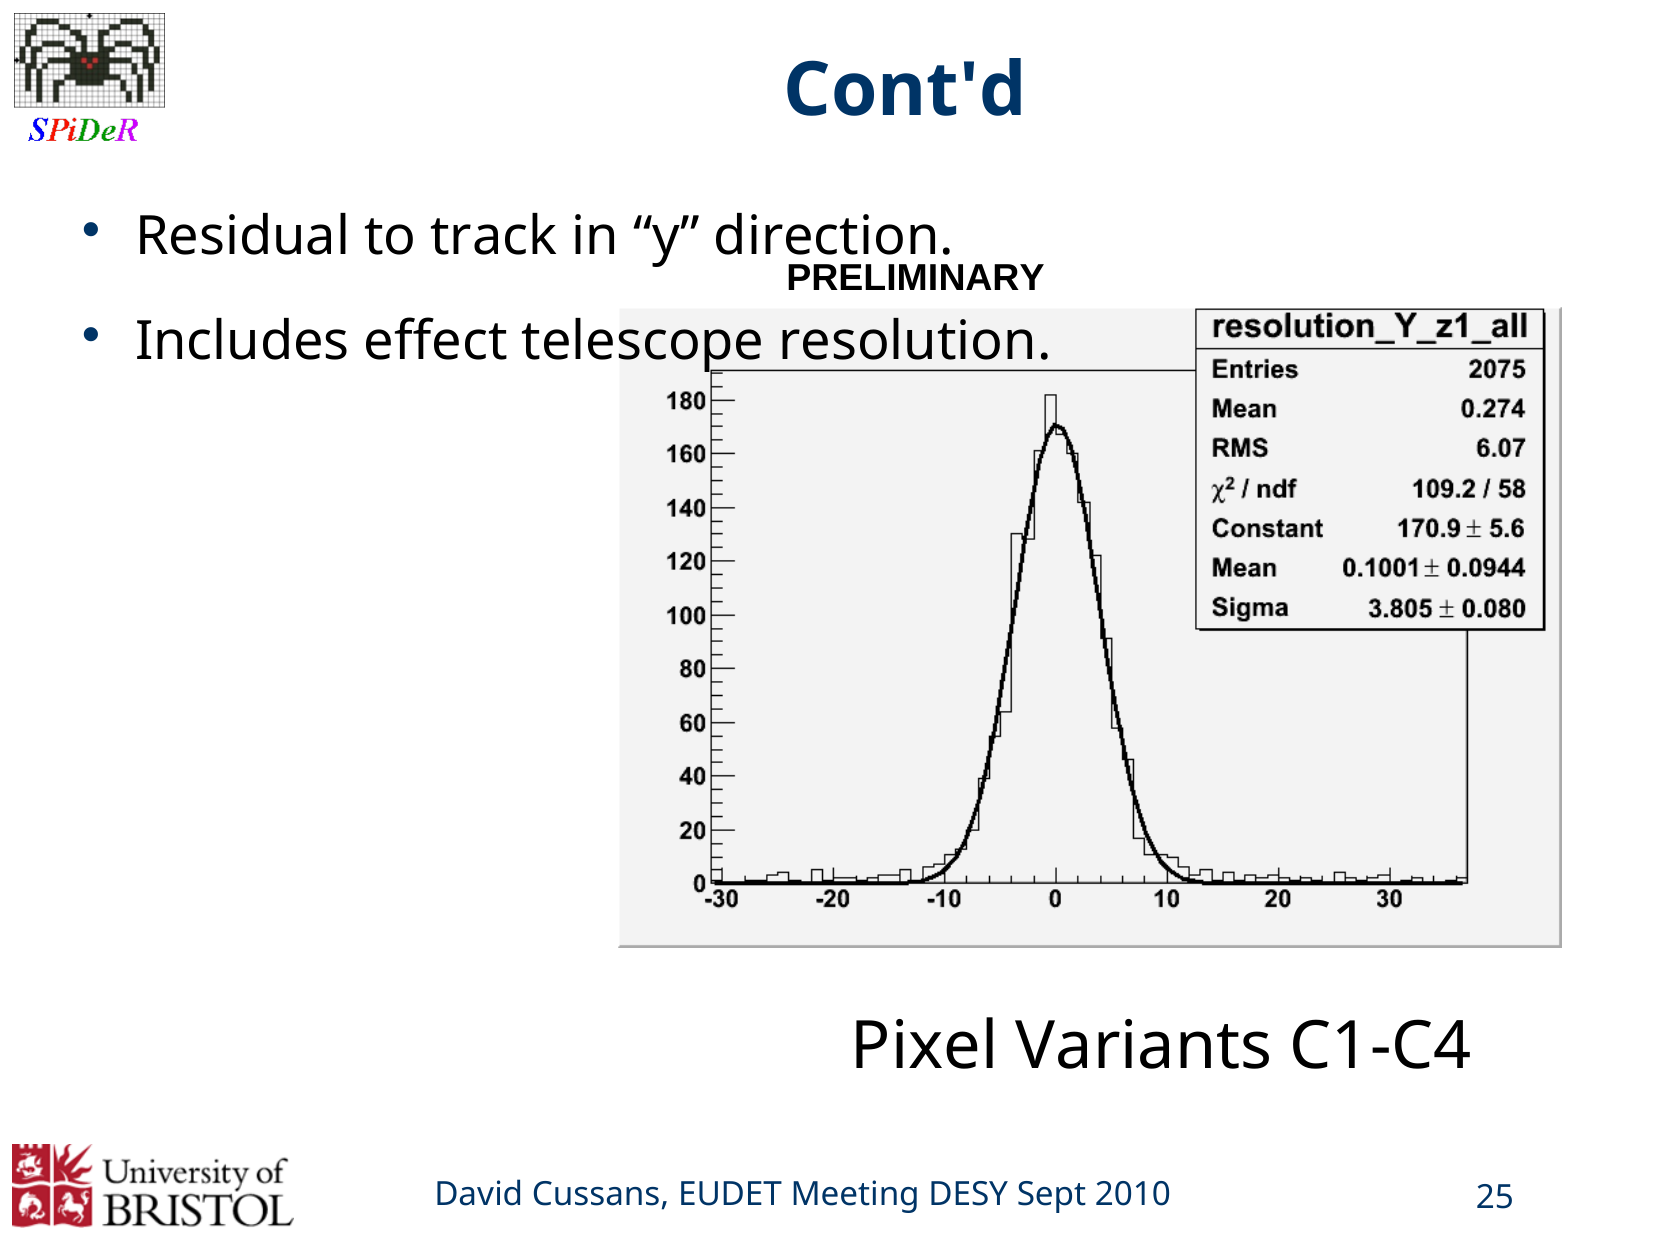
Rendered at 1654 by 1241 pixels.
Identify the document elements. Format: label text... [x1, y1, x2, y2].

picture [14, 13, 165, 156]
picture [12, 1144, 294, 1228]
title Cont'd [243, 7, 1568, 164]
list Residual to track in “y” direction. Includes effect telescope resolution. [64, 194, 1571, 1121]
